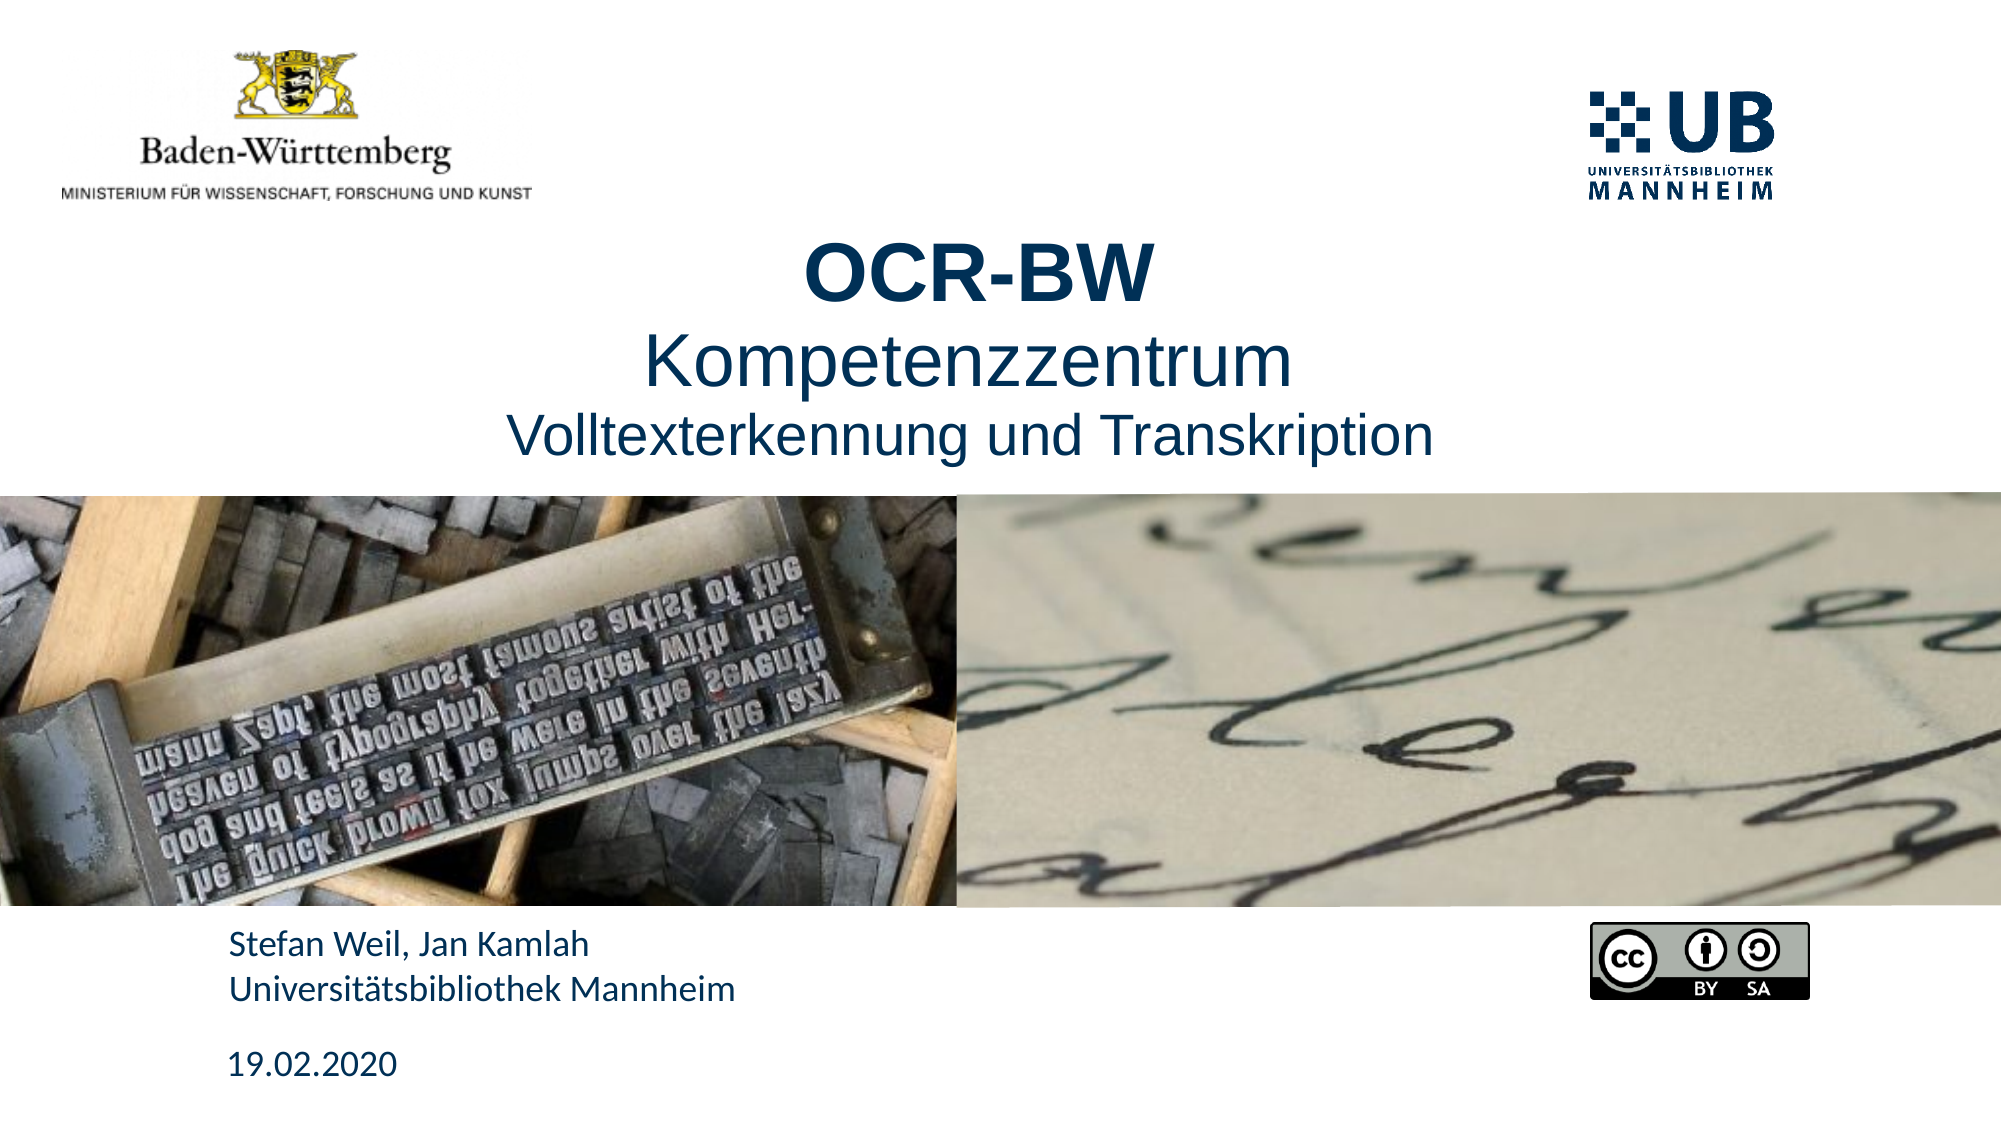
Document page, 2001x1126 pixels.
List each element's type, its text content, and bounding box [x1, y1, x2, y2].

footer Stefan Weil, Jan Kamlah Universitätsbibliothek Mannheim [228, 918, 780, 994]
picture [0, 491, 2001, 908]
text_box OCR-BW Kompetenzzentrum Volltexterkennung und Transkription [86, 218, 1873, 496]
slide_number 19.02.2020 [226, 1039, 994, 1095]
picture [1582, 85, 1779, 204]
picture [62, 50, 532, 201]
picture [1590, 922, 1810, 1000]
